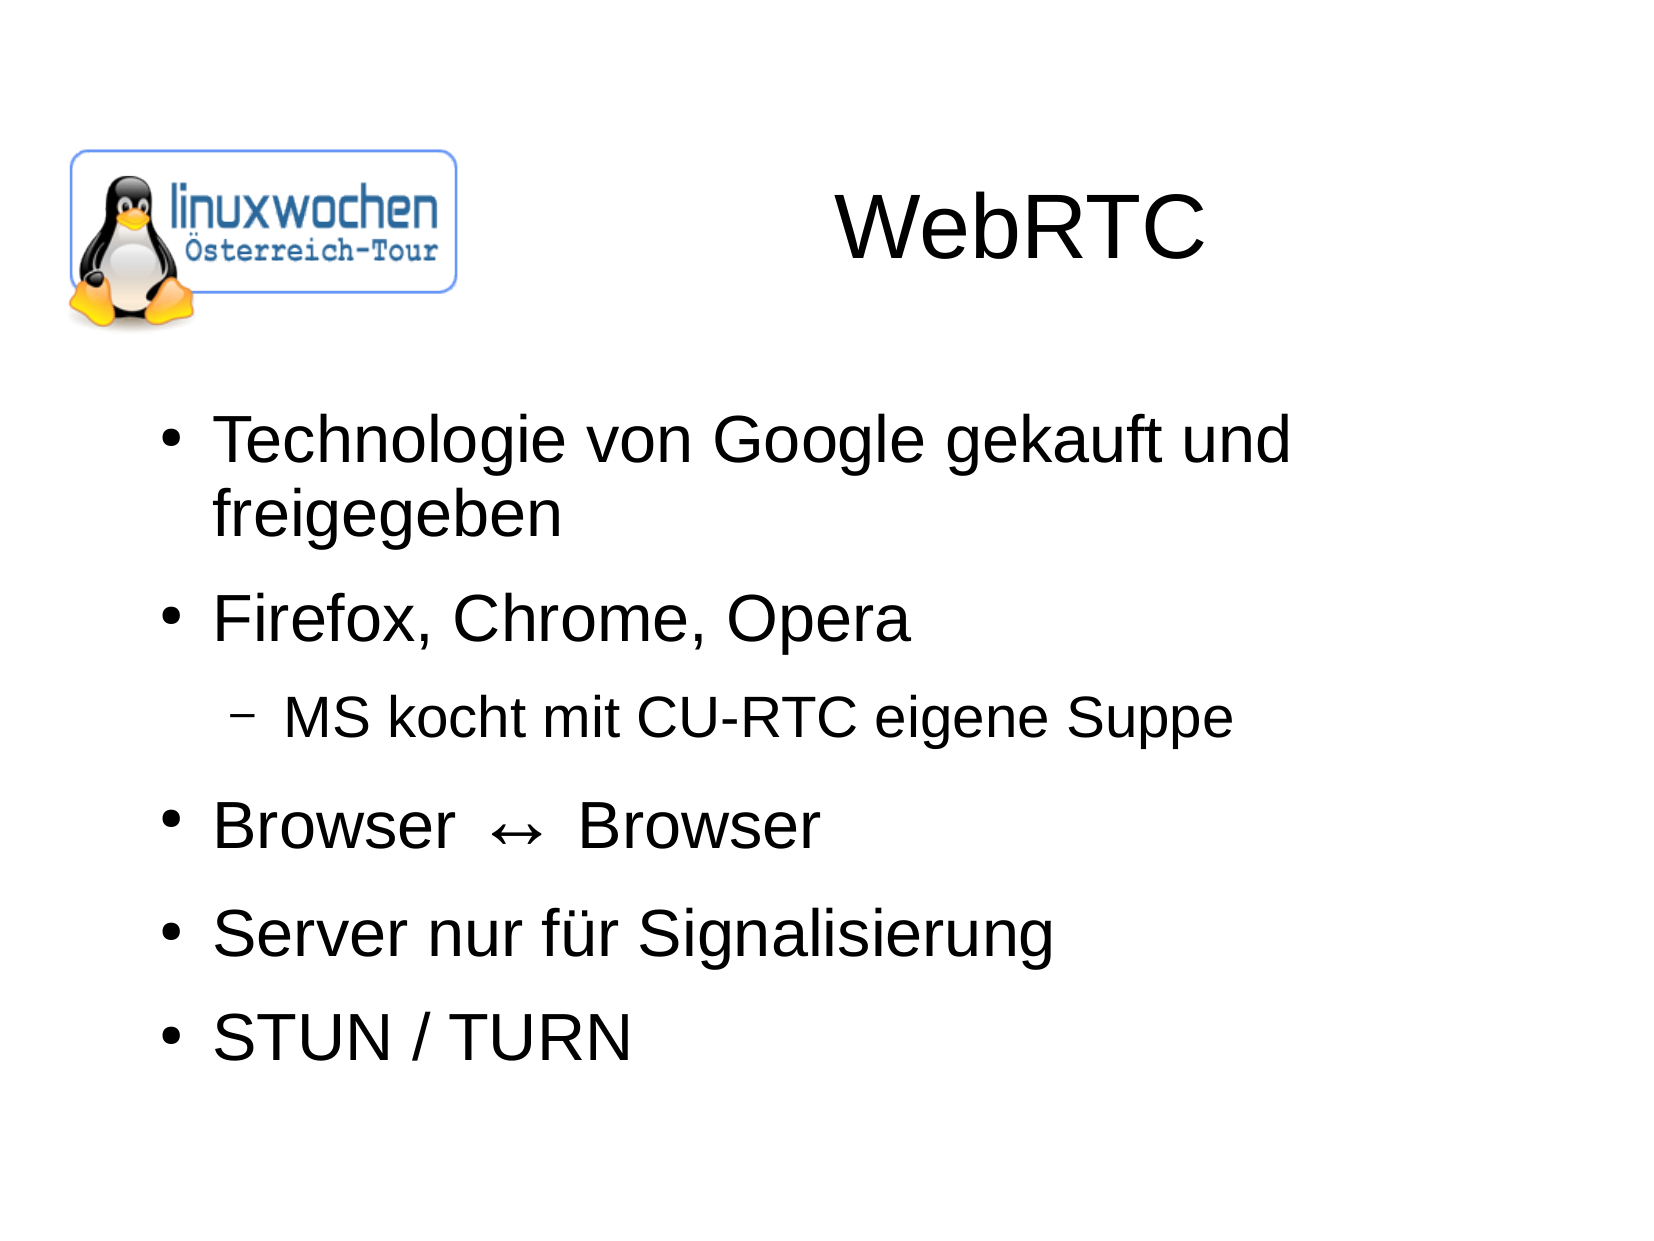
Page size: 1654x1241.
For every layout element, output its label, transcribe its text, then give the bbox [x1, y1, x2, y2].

picture [37, 129, 472, 338]
title WebRTC [471, 123, 1571, 331]
list Technologie von Google gekauft und freigegeben Firefox, Chrome, Opera MS kocht mit CU-RTC eigene Suppe Browser ↔ Browser Server nur für Signalisierung STUN / TURN [141, 401, 1536, 1170]
